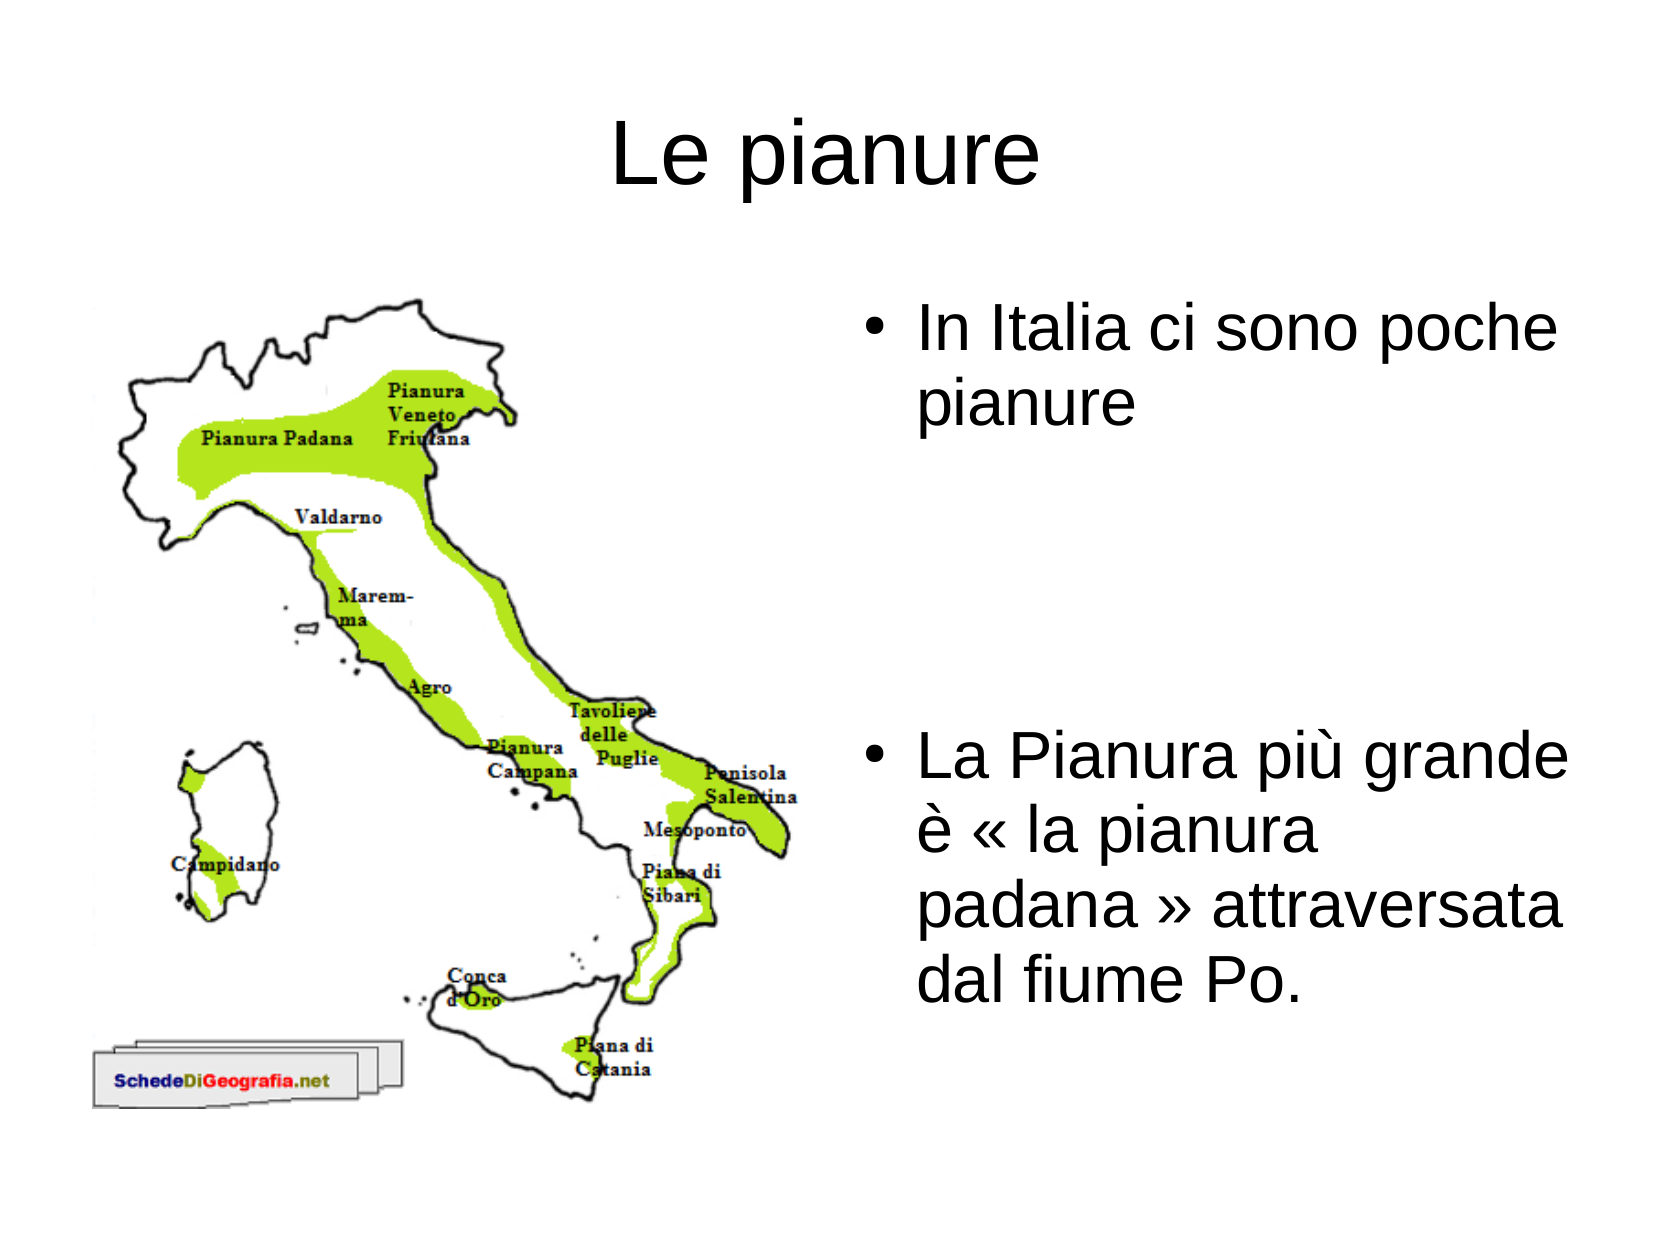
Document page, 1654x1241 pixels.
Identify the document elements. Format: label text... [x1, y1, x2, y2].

picture [92, 290, 800, 1109]
list In Italia ci sono poche pianure [845, 290, 1572, 681]
list La Pianura più grande è « la pianura padana » attraversata dal fiume Po. [845, 717, 1572, 1122]
title Le pianure [82, 49, 1571, 257]
